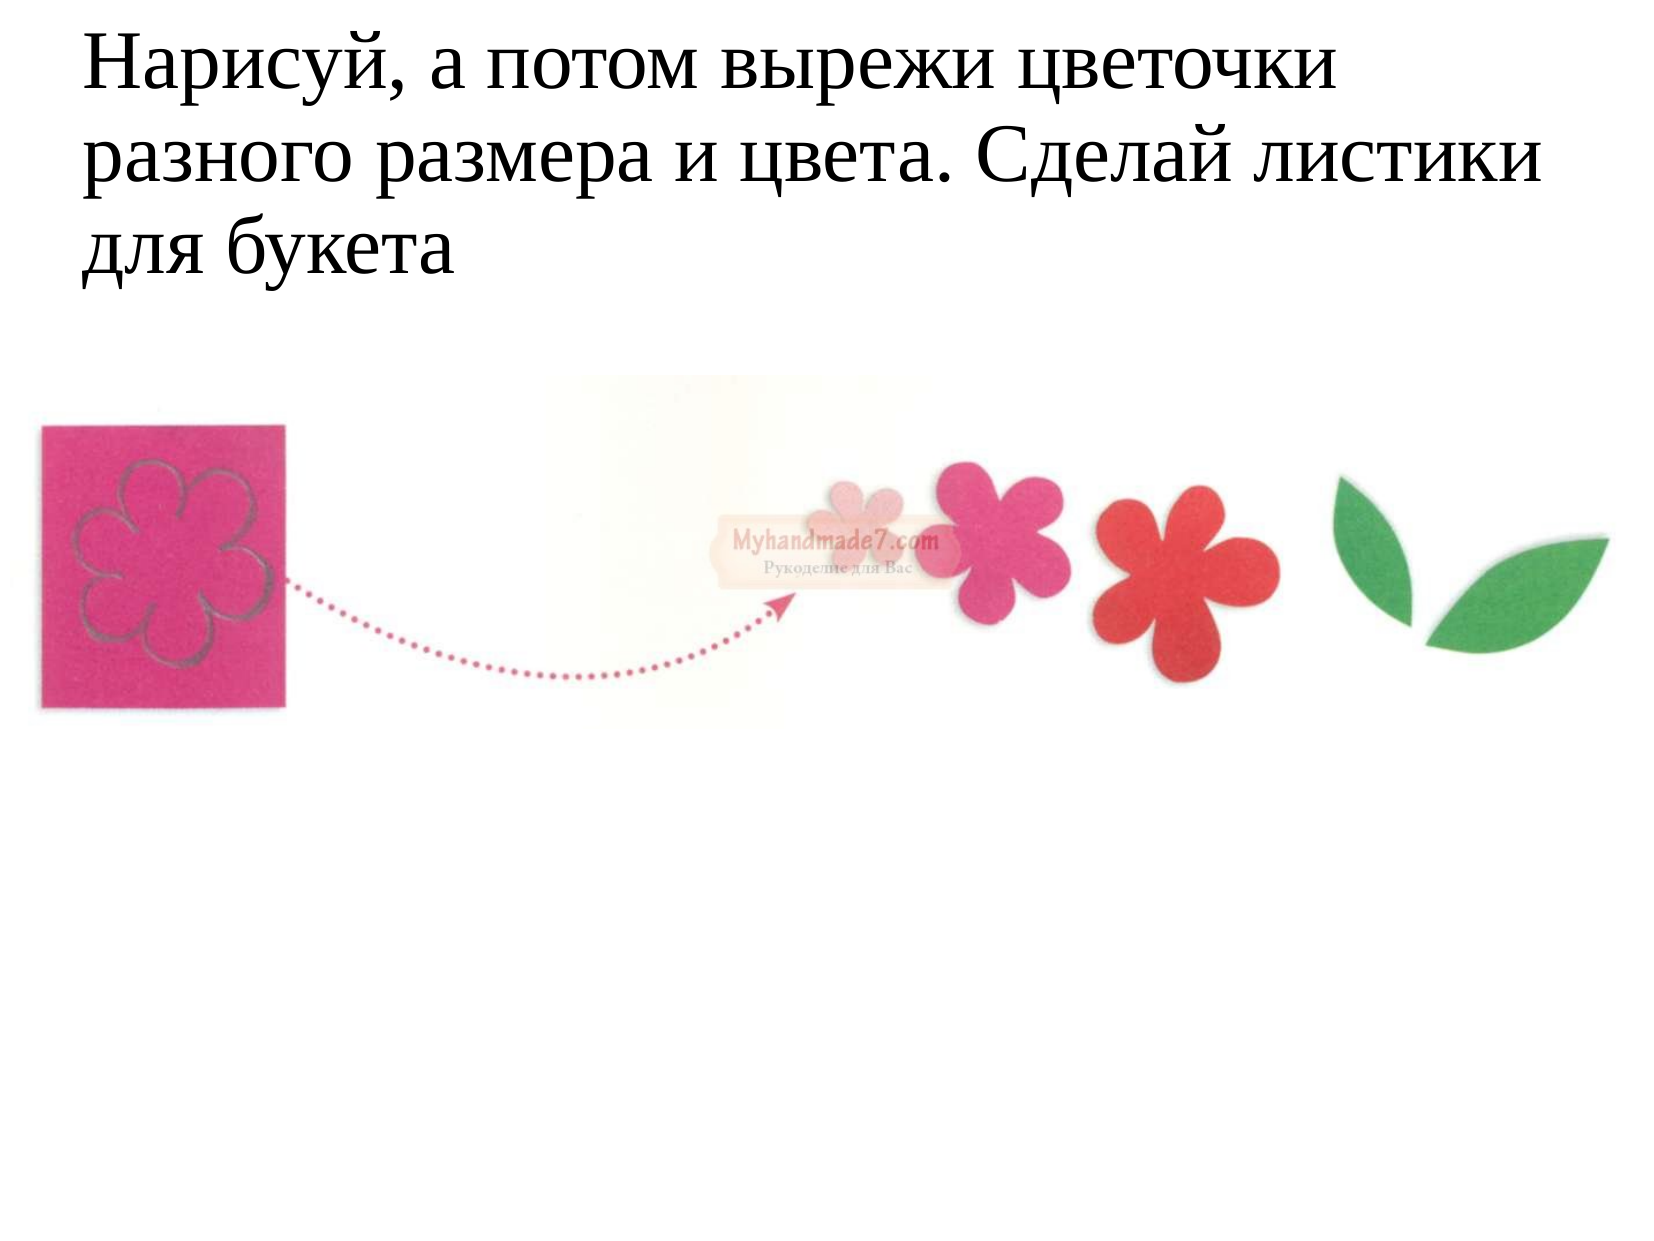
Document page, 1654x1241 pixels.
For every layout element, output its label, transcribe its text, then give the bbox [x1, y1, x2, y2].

title Нарисуй, а потом вырежи цветочки разного размера и цвета. Сделай листики для букета [82, 14, 1571, 292]
picture [10, 375, 1654, 729]
